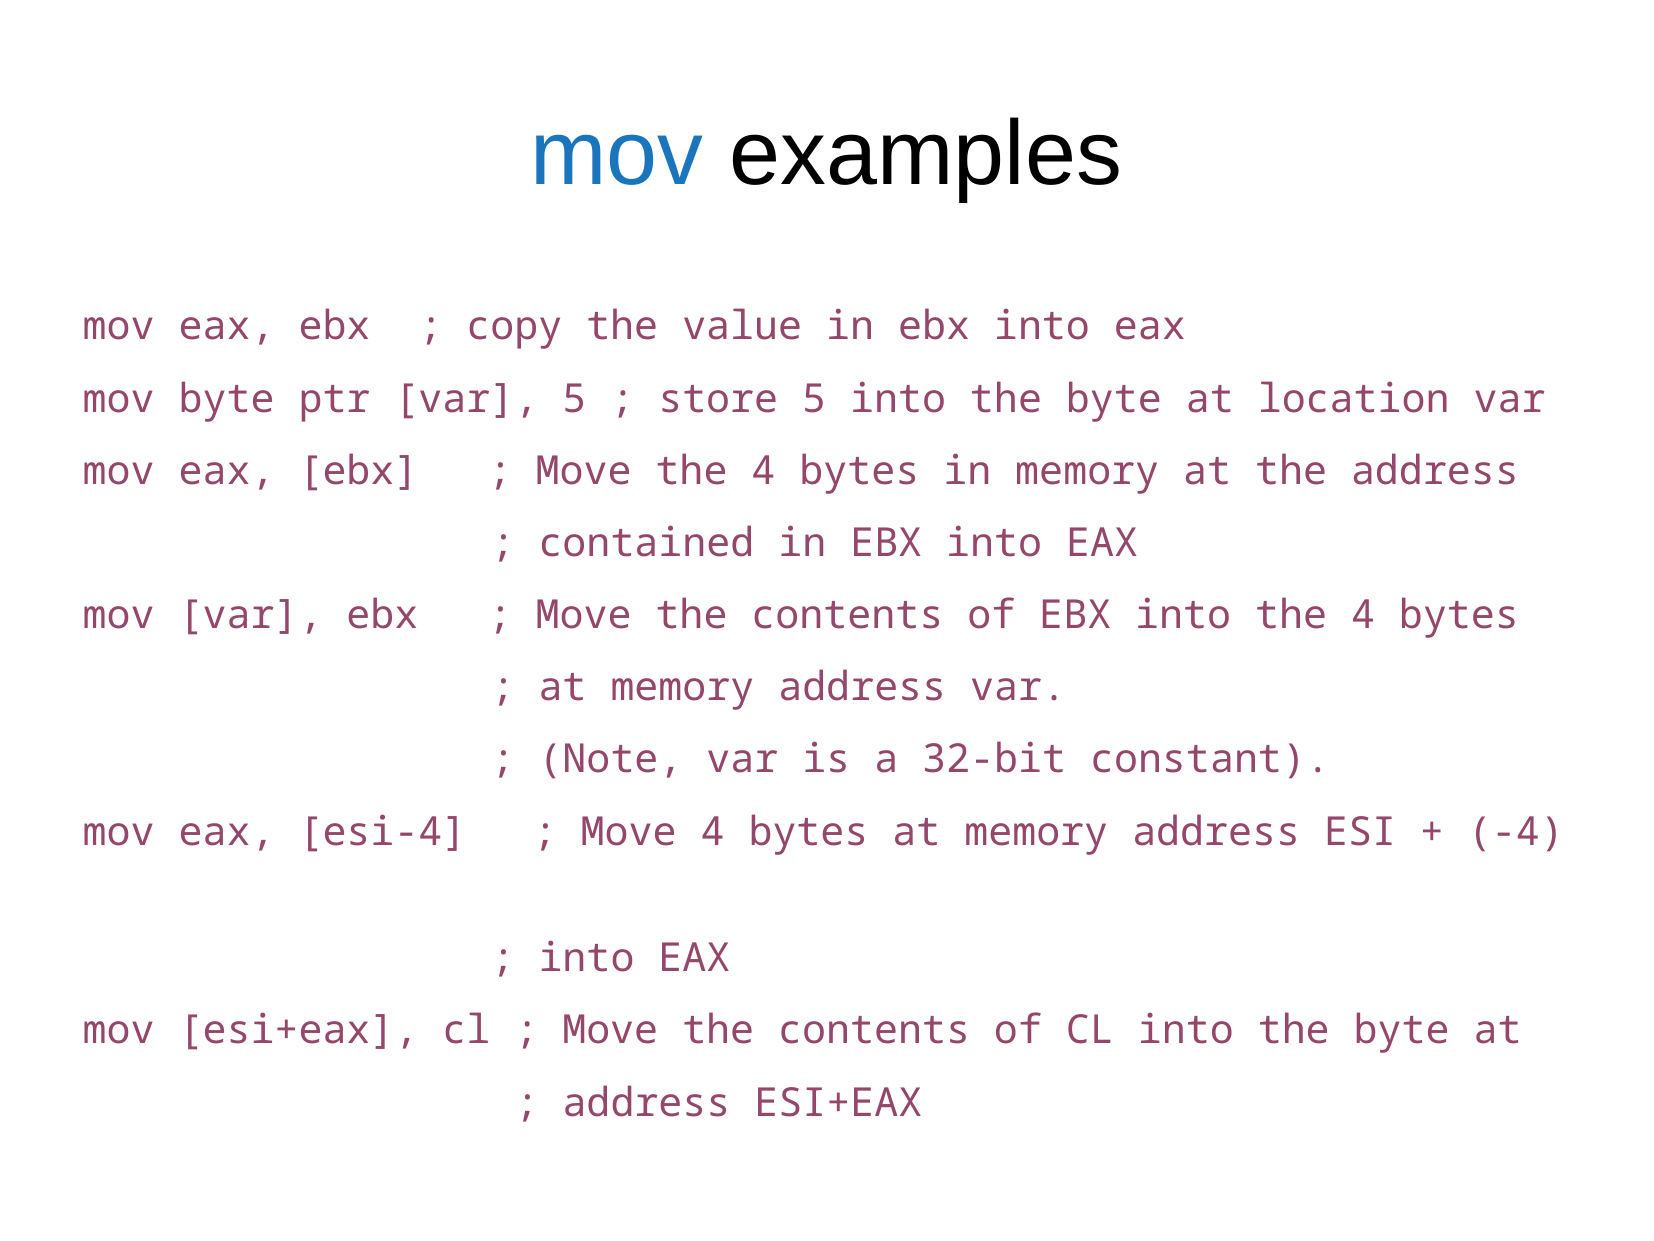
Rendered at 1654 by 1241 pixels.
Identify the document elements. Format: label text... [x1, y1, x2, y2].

list mov eax, ebx ; copy the value in ebx into eax mov byte ptr [var], 5 ; store 5 into the byte at location var mov eax, [ebx] ; Move the 4 bytes in memory at the address ; contained in EBX into EAX mov [var], ebx ; Move the contents of EBX into the 4 bytes ; at memory address var. ; (Note, var is a 32-bit constant). mov eax, [esi-4] ; Move 4 bytes at memory address ESI + (-4) ; into EAX mov [esi+eax], cl ; Move the contents of CL into the byte at ; address ESI+EAX [82, 225, 1571, 1163]
title mov examples [82, 49, 1571, 225]
